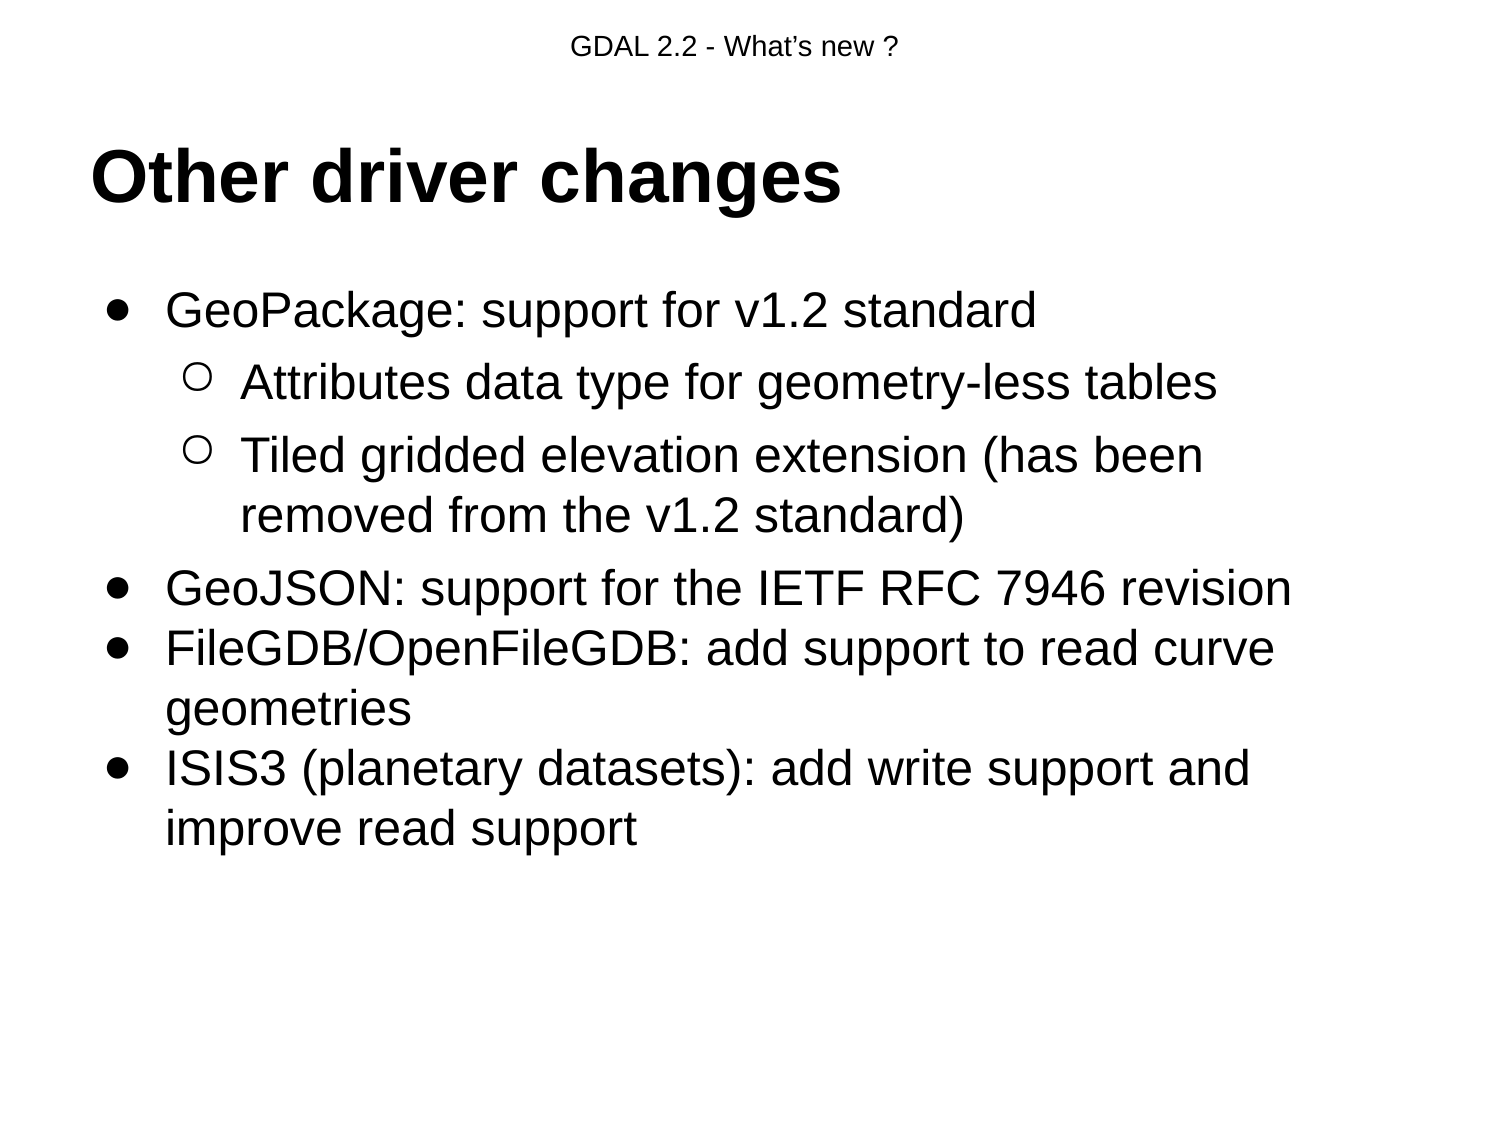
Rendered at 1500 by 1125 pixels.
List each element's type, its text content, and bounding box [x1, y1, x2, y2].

title Other driver changes [75, 45, 1425, 233]
list GeoPackage: support for v1.2 standard Attributes data type for geometry-less tables Tiled gridded elevation extension (has been removed from the v1.2 standard) GeoJSON: support for the IETF RFC 7946 revision FileGDB/OpenFileGDB: add support to read curve geometries ISIS3 (planetary datasets): add write support and improve read support [75, 262, 1425, 1078]
